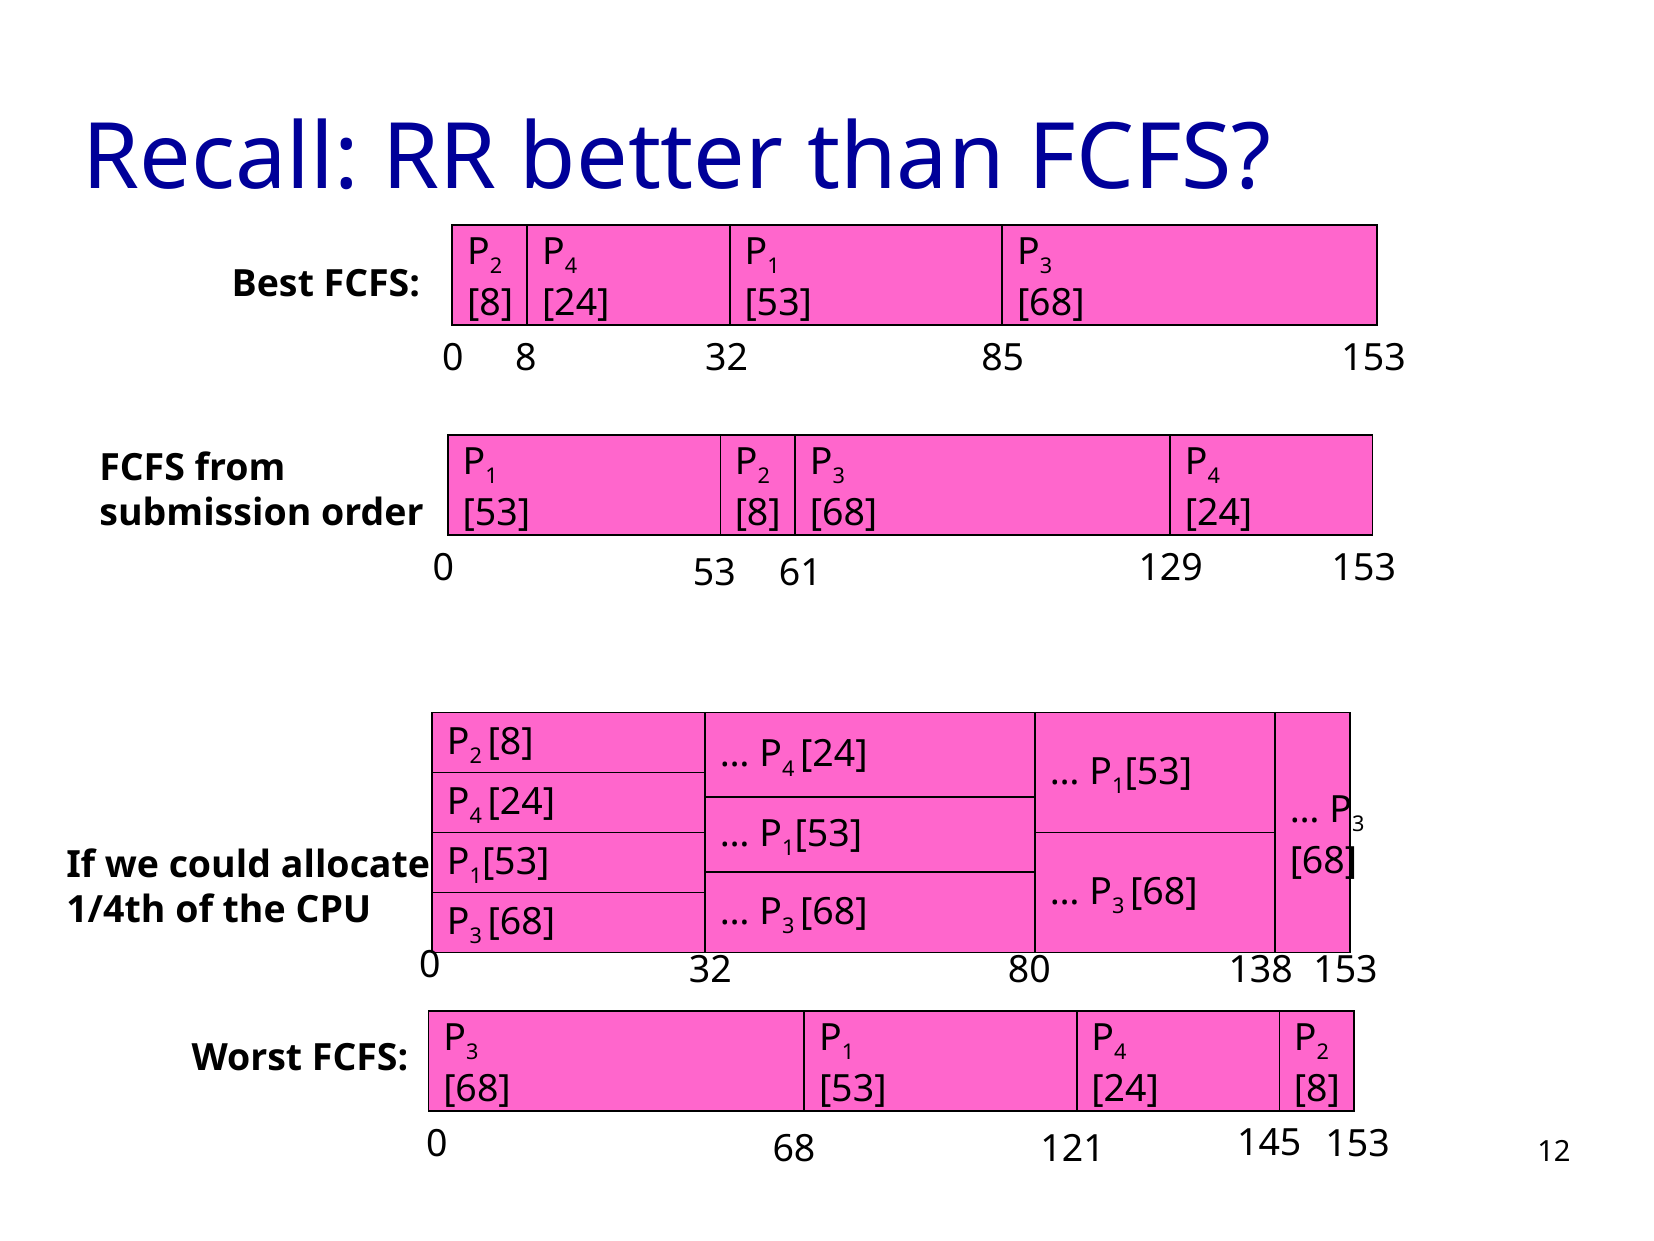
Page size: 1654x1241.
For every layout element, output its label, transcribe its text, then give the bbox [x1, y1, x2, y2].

text_box 121 [1025, 1116, 1120, 1176]
text_box Worst FCFS: [176, 1025, 424, 1086]
text_box P1 [53] [804, 1010, 1077, 1111]
text_box … P4 [24] [705, 712, 1035, 796]
title Recall: RR better than FCFS? [82, 49, 1571, 257]
text_box If we could allocate 1/4th of the CPU [51, 832, 446, 938]
text_box 153 [1298, 937, 1393, 998]
text_box 153 [1326, 325, 1421, 386]
text_box … P3 [68] [705, 871, 1035, 953]
text_box 53 [678, 540, 751, 601]
text_box 85 [966, 325, 1040, 386]
text_box 80 [993, 953, 1066, 998]
text_box P2 [8] [1280, 1010, 1355, 1111]
text_box … P3 [68] [1035, 832, 1275, 953]
text_box P1 [53] [447, 435, 721, 536]
text_box P3 [68] [428, 1010, 804, 1111]
text_box P2 [8] [432, 712, 705, 772]
text_box 32 [690, 325, 763, 386]
text_box P2 [8] [452, 225, 527, 325]
text_box 0 [404, 932, 456, 993]
text_box 129 [1123, 535, 1218, 596]
text_box … P3 [68] [1275, 712, 1351, 953]
text_box P4 [24] [432, 772, 705, 832]
text_box P3 [68] [794, 435, 1170, 536]
text_box P4 [24] [1170, 435, 1373, 536]
text_box 32 [674, 937, 747, 998]
text_box 68 [757, 1116, 831, 1176]
text_box 153 [1310, 1111, 1405, 1171]
text_box FCFS from submission order [84, 435, 439, 541]
text_box P4 [24] [1077, 1010, 1280, 1111]
text_box 0 [411, 1111, 463, 1171]
text_box 153 [1316, 535, 1411, 596]
text_box P1[53] [446, 832, 705, 892]
text_box 145 [1222, 1110, 1317, 1171]
text_box Best FCFS: [216, 252, 436, 312]
text_box … P1[53] [1035, 712, 1275, 832]
text_box P2 [8] [721, 435, 794, 536]
text_box P4 [24] [527, 225, 729, 325]
text_box 0 [427, 325, 479, 386]
text_box P3 [68] [446, 892, 705, 953]
text_box … P1[53] [705, 796, 1035, 871]
text_box 0 [417, 535, 469, 596]
text_box P3 [68] [1002, 225, 1378, 325]
text_box P1 [53] [729, 225, 1002, 325]
text_box 138 [1213, 953, 1298, 998]
text_box 8 [500, 325, 552, 386]
text_box 61 [764, 540, 837, 601]
